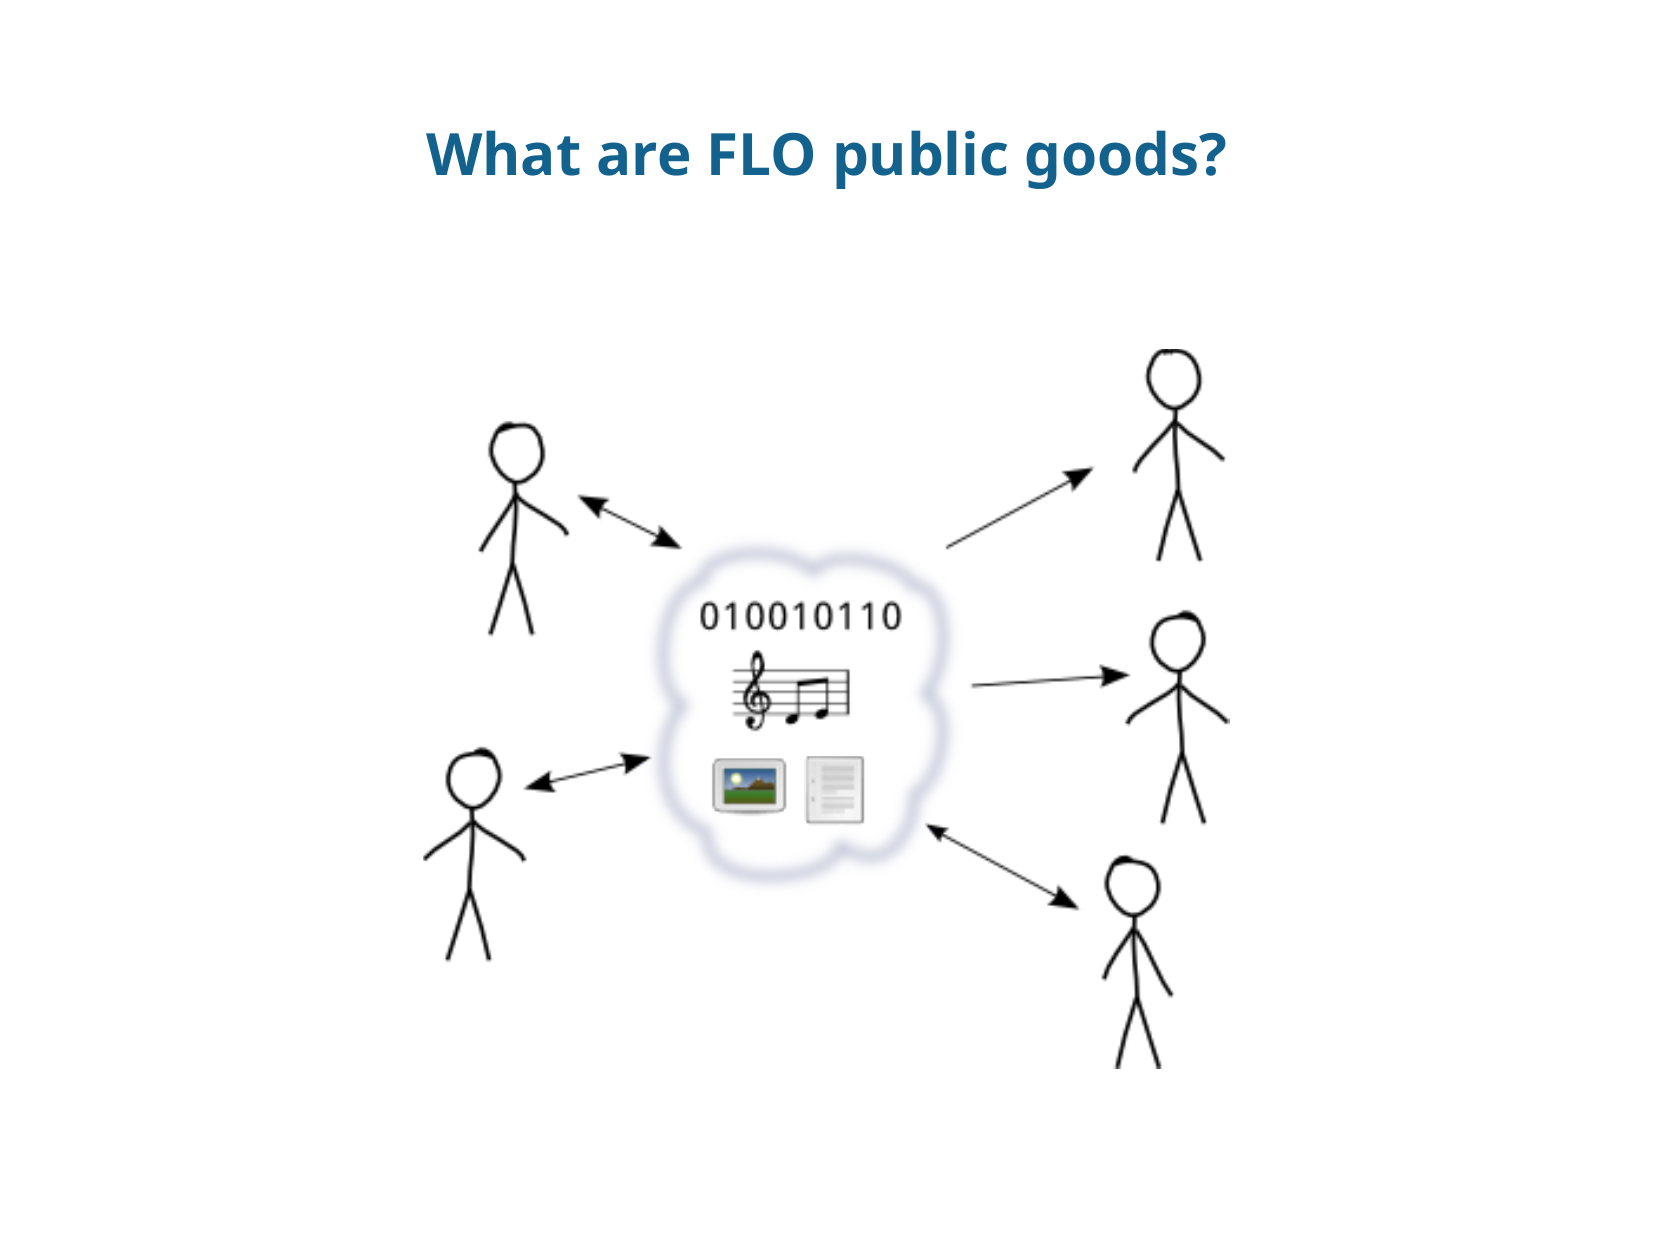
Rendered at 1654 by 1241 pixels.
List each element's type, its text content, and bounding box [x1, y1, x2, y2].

picture [423, 349, 1230, 1069]
title What are FLO public goods? [82, 49, 1571, 257]
